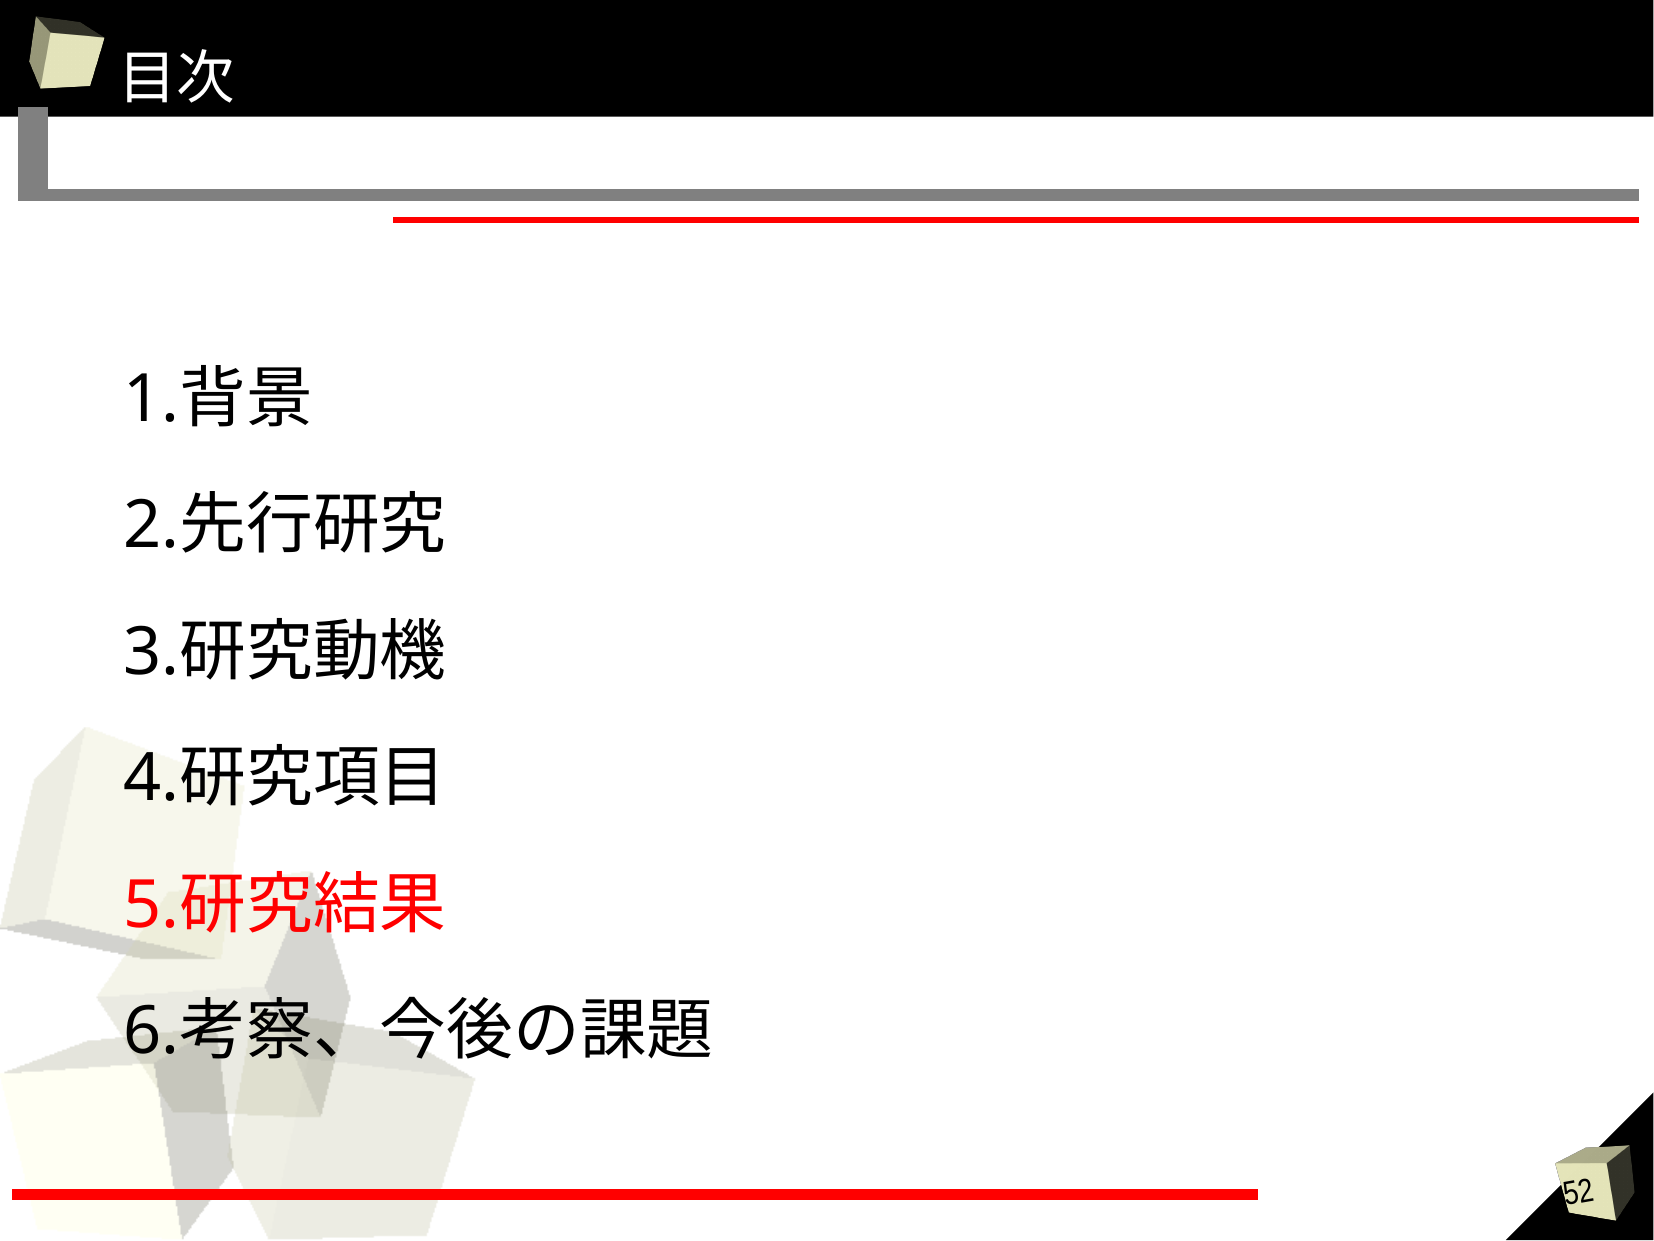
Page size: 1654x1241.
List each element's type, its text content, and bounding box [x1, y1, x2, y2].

title 目次 [118, 0, 1531, 178]
list 1.背景 2.先行研究 3.研究動機 4.研究項目 5.研究結果 6.考察、今後の課題 [123, 343, 1536, 1211]
picture [0, 726, 477, 1241]
